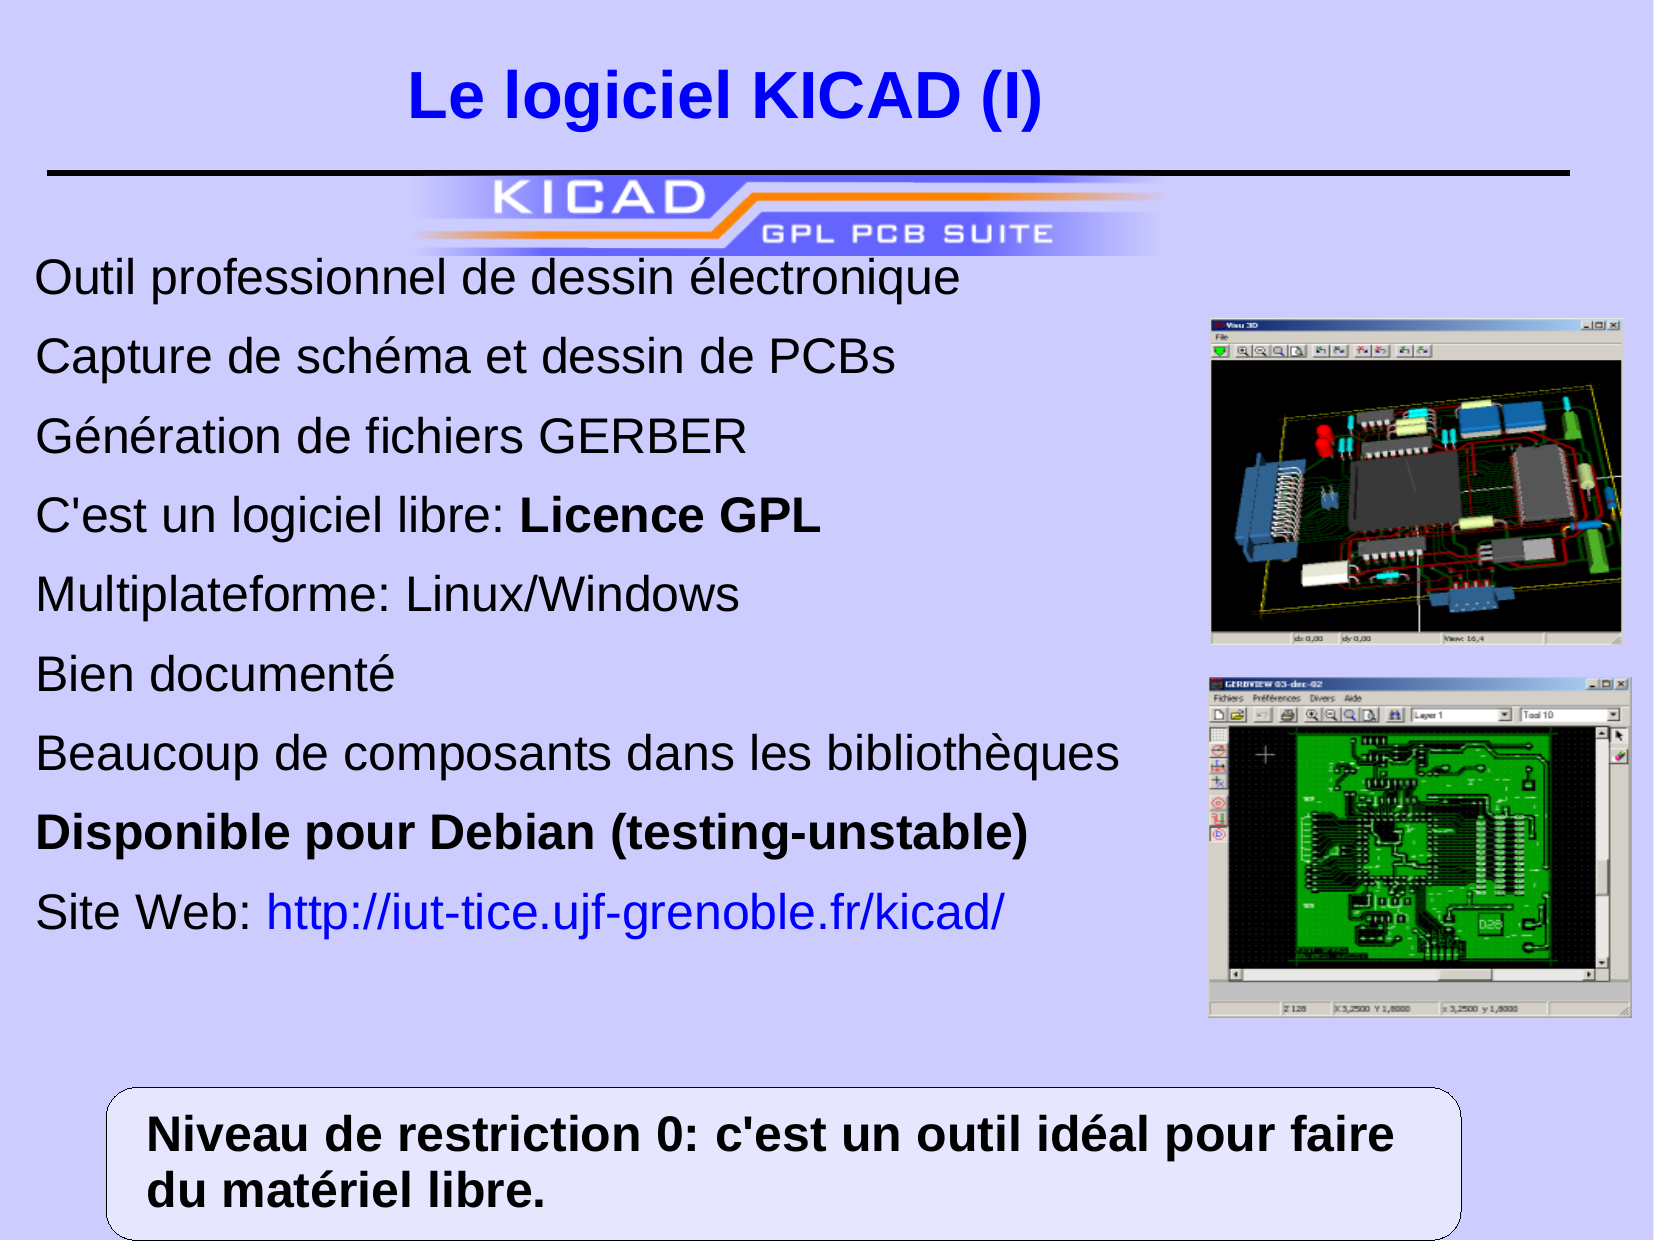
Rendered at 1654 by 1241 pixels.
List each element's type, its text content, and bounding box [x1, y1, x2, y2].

picture [374, 175, 1167, 256]
title Le logiciel KICAD (I) [88, 0, 1364, 170]
text_box Outil professionnel de dessin électronique Capture de schéma et dessin de PCBs Génération de fichiers GERBER C'est un logiciel libre: Licence GPL Multiplateforme: Linux/Windows Bien documenté Beaucoup de composants dans les bibliothèques Disponible pour Debian (testing-unstable) Site Web: http://iut-tice.ujf-grenoble.fr/kicad/ [21, 248, 1175, 1079]
text_box [106, 1087, 1462, 1241]
picture [1210, 318, 1623, 645]
picture [1208, 677, 1632, 1018]
text_box Niveau de restriction 0: c'est un outil idéal pour faire du matériel libre. [146, 1106, 1397, 1223]
